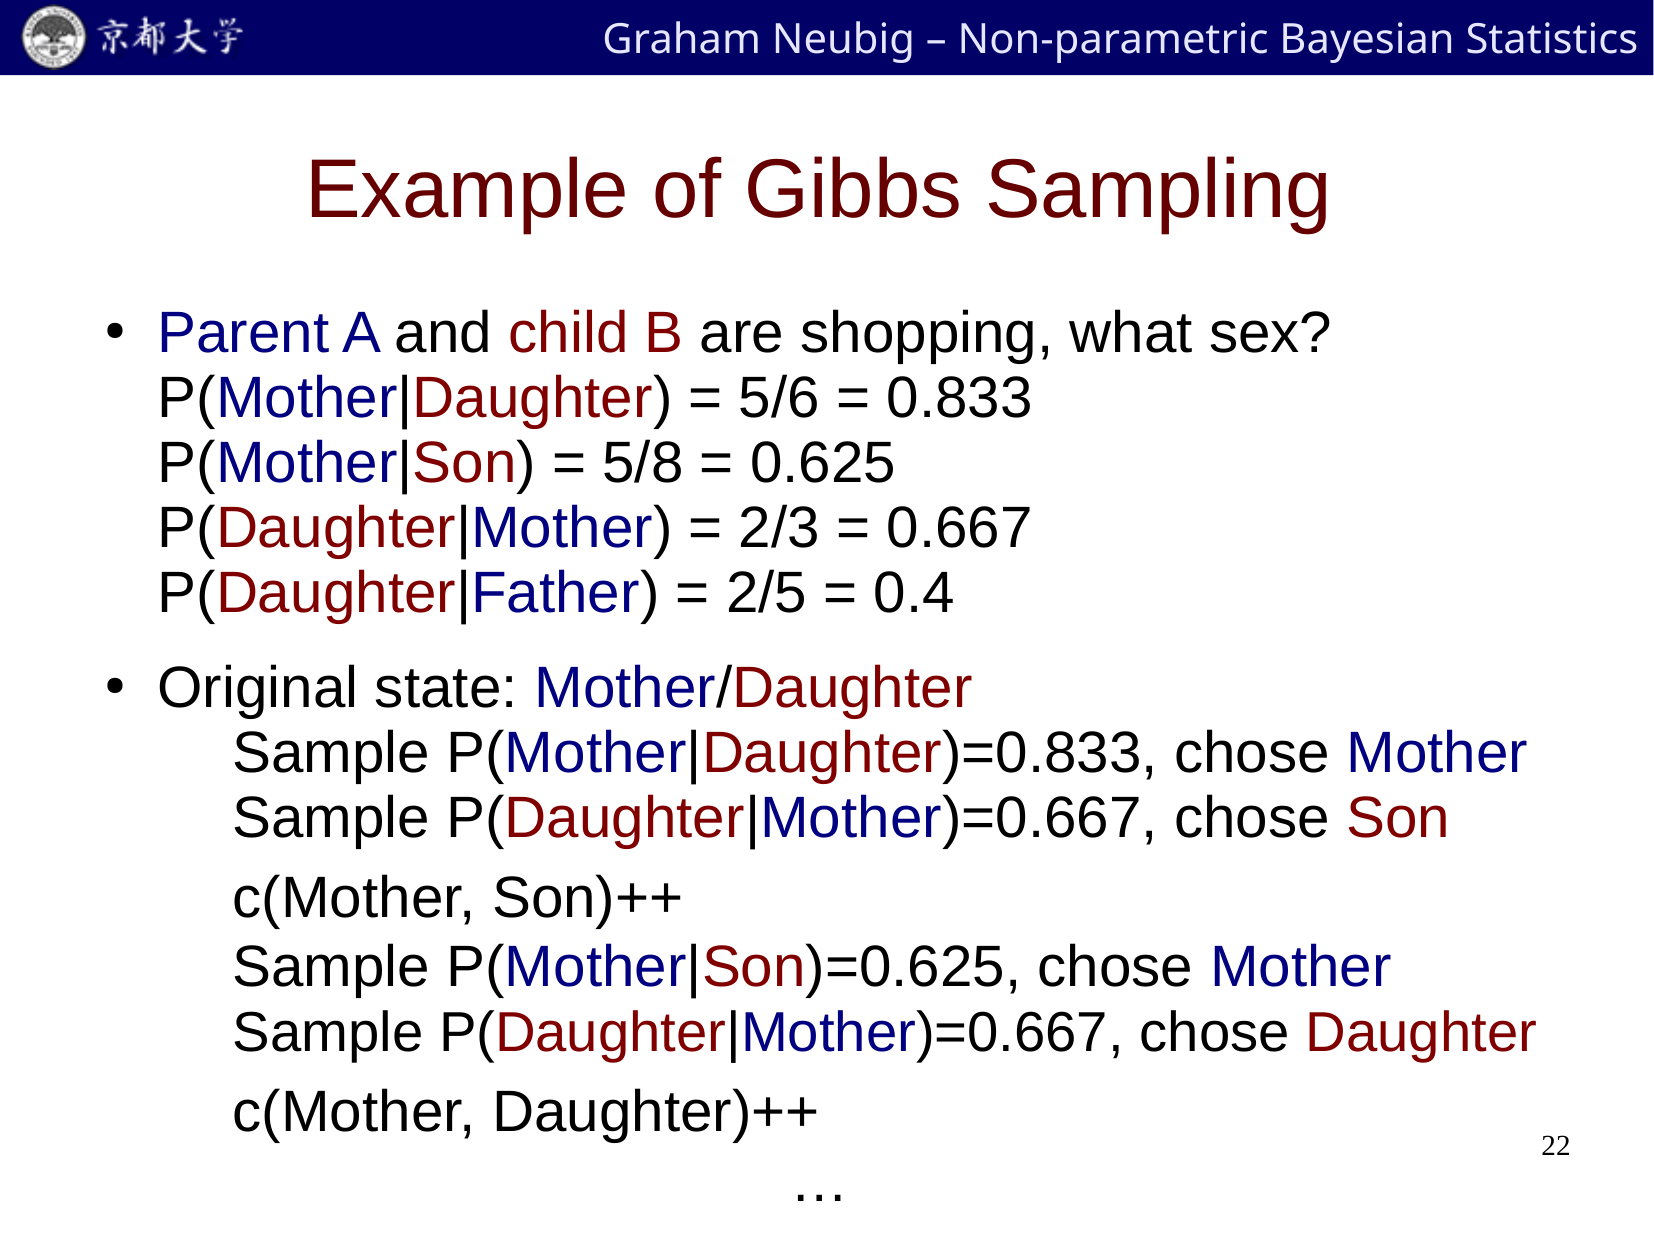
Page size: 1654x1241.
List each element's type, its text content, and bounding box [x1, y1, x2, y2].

picture [0, 0, 247, 70]
title Example of Gibbs Sampling [75, 100, 1564, 277]
list Parent A and child B are shopping, what sex? P(Mother|Daughter) = 5/6 = 0.833 P(Mother|Son) = 5/8 = 0.625 P(Daughter|Mother) = 2/3 = 0.667 P(Daughter|Father) = 2/5 = 0.4 Original state: Mother/Daughter Sample P(Mother|Daughter)=0.833, chose Mother Sample P(Daughter|Mother)=0.667, chose Son c(Mother, Son)++ Sample P(Mother|Son)=0.625, chose Mother Sample P(Daughter|Mother)=0.667, chose Daughter c(Mother, Daughter)++ … [86, 300, 1576, 1241]
